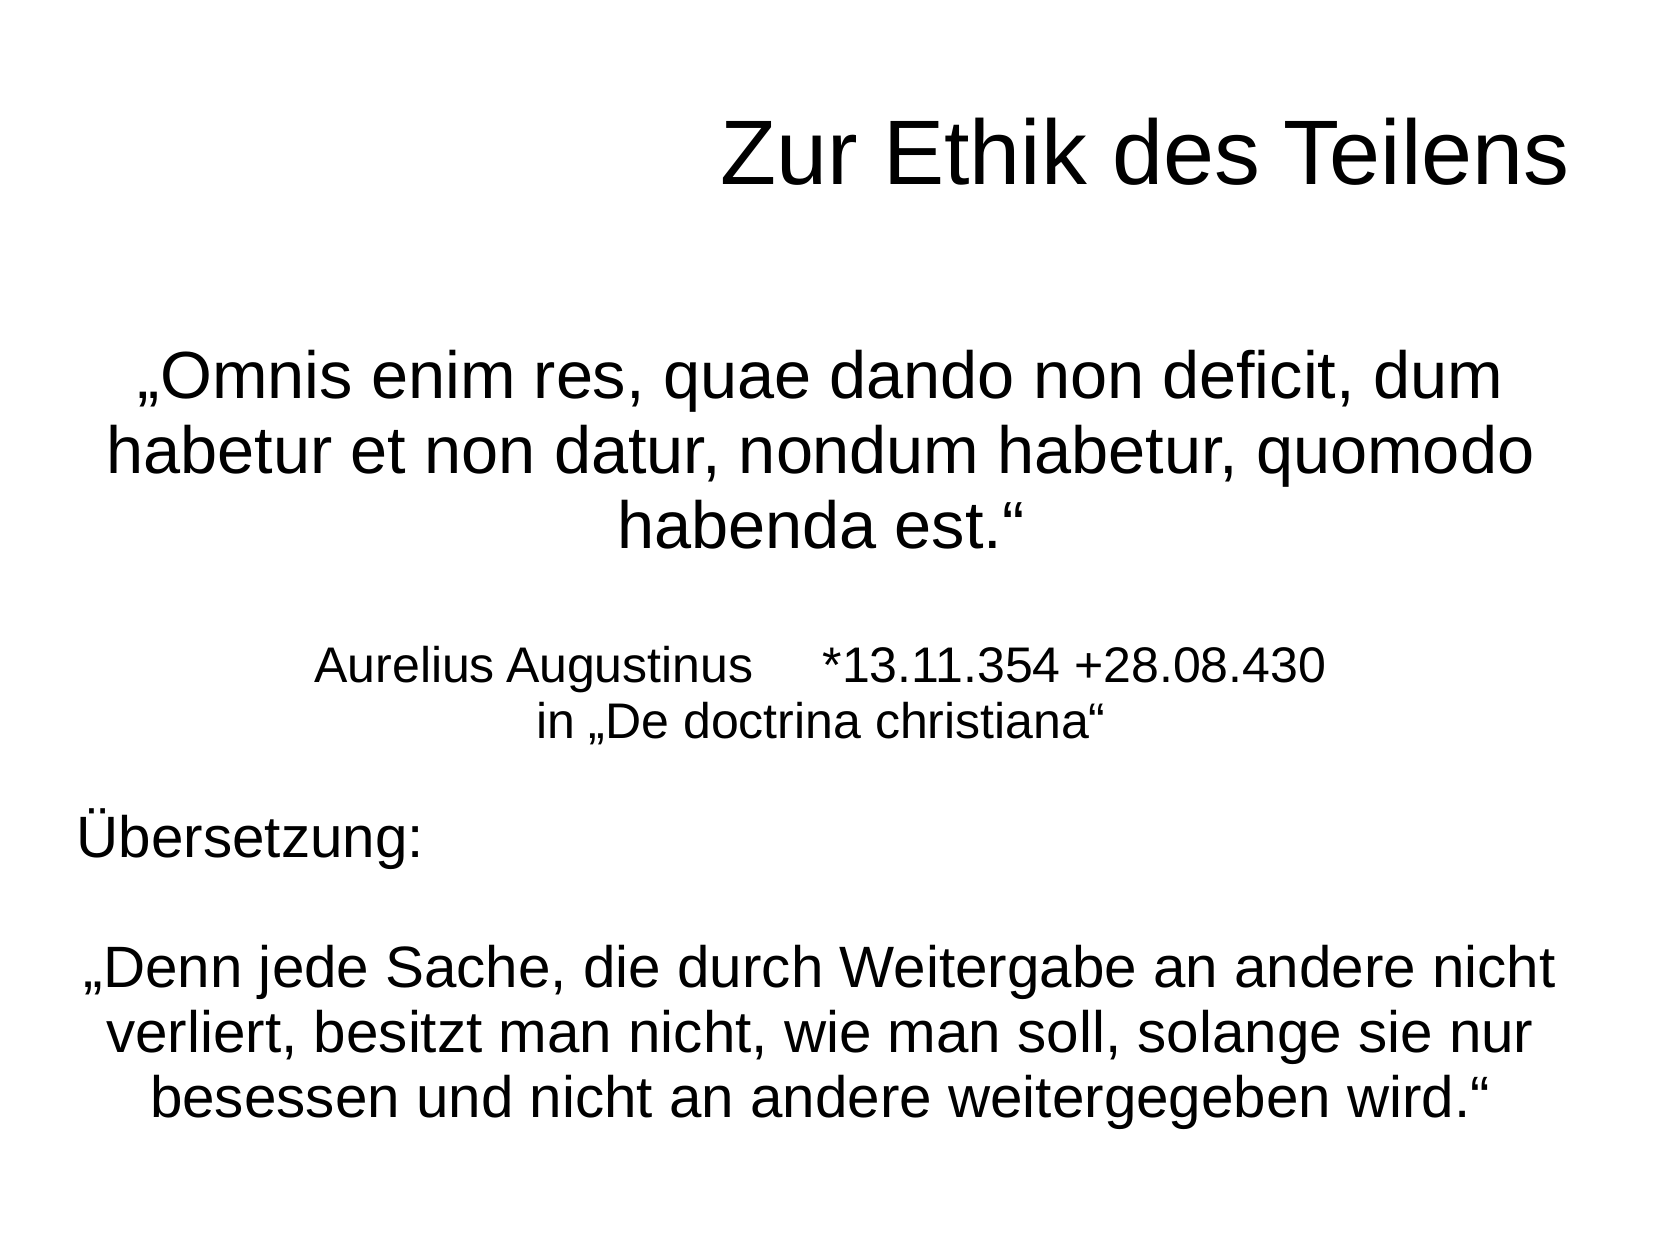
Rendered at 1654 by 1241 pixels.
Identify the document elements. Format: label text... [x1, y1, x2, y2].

subtitle „Omnis enim res, quae dando non deficit, dum habetur et non datur, nondum habetur, quomodo habenda est.“ Aurelius Augustinus *13.11.354 +28.08.430 in „De doctrina christiana“ Übersetzung: „Denn jede Sache, die durch Weitergabe an andere nicht verliert, besitzt man nicht, wie man soll, solange sie nur besessen und nicht an andere weitergegeben wird.“ [76, 324, 1565, 1144]
title Zur Ethik des Teilens [82, 49, 1571, 257]
